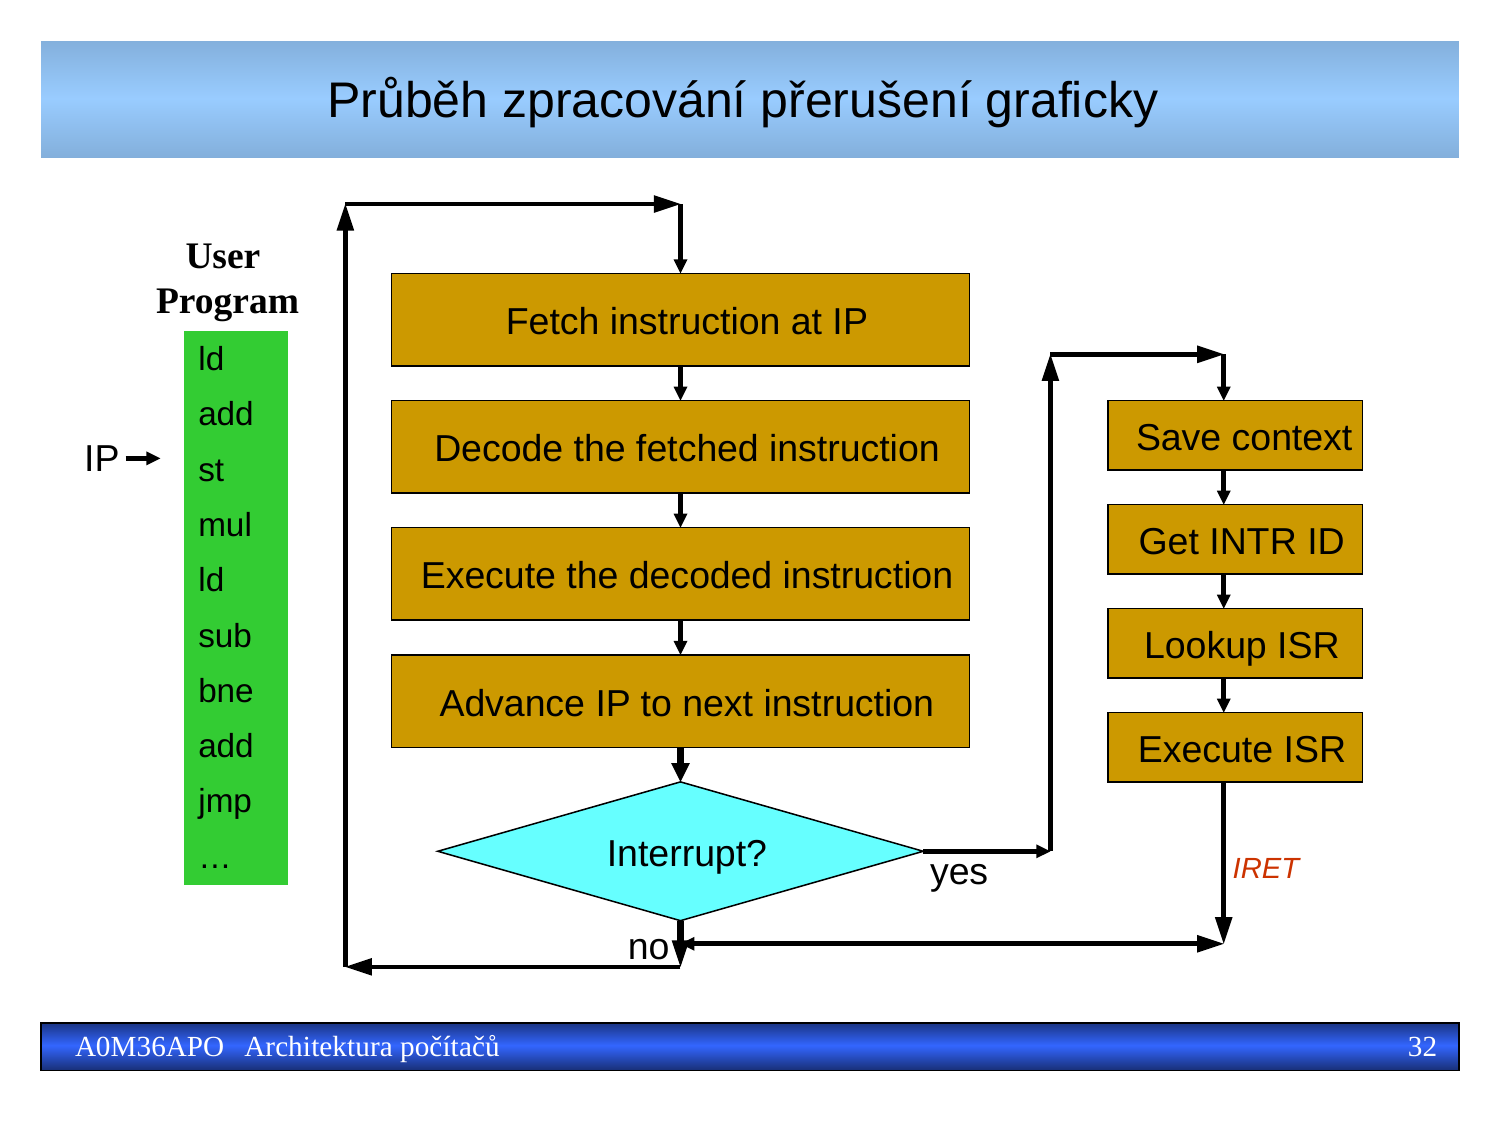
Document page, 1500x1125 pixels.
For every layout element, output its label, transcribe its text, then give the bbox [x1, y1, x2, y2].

title Průběh zpracování přerušení graficky [41, 41, 1459, 158]
table_cell st [184, 442, 288, 497]
table_cell mul [184, 497, 288, 553]
text_box Interrupt? [437, 781, 902, 920]
text_box Advance IP to next instruction [391, 654, 970, 748]
text_box Decode the fetched instruction [391, 400, 970, 493]
table_header ld [184, 331, 288, 387]
table_cell add [184, 719, 288, 774]
table_cell sub [184, 608, 288, 663]
table_cell bne [184, 663, 288, 719]
text_box no [599, 914, 685, 976]
table_cell … [184, 829, 288, 885]
table_cell ld [184, 553, 288, 608]
text_box IP [56, 425, 135, 487]
text_box User Program [141, 223, 315, 329]
text_box Execute ISR [1108, 712, 1363, 782]
text_box IRET [1218, 841, 1315, 892]
text_box Lookup ISR [1108, 608, 1363, 678]
text_box Get INTR ID [1108, 504, 1363, 574]
text_box yes [902, 839, 1004, 901]
text_box Fetch instruction at IP [391, 273, 970, 366]
table_cell jmp [184, 774, 288, 829]
text_box Save context [1108, 400, 1363, 470]
text_box Execute the decoded instruction [391, 527, 970, 621]
table_cell add [184, 387, 288, 442]
